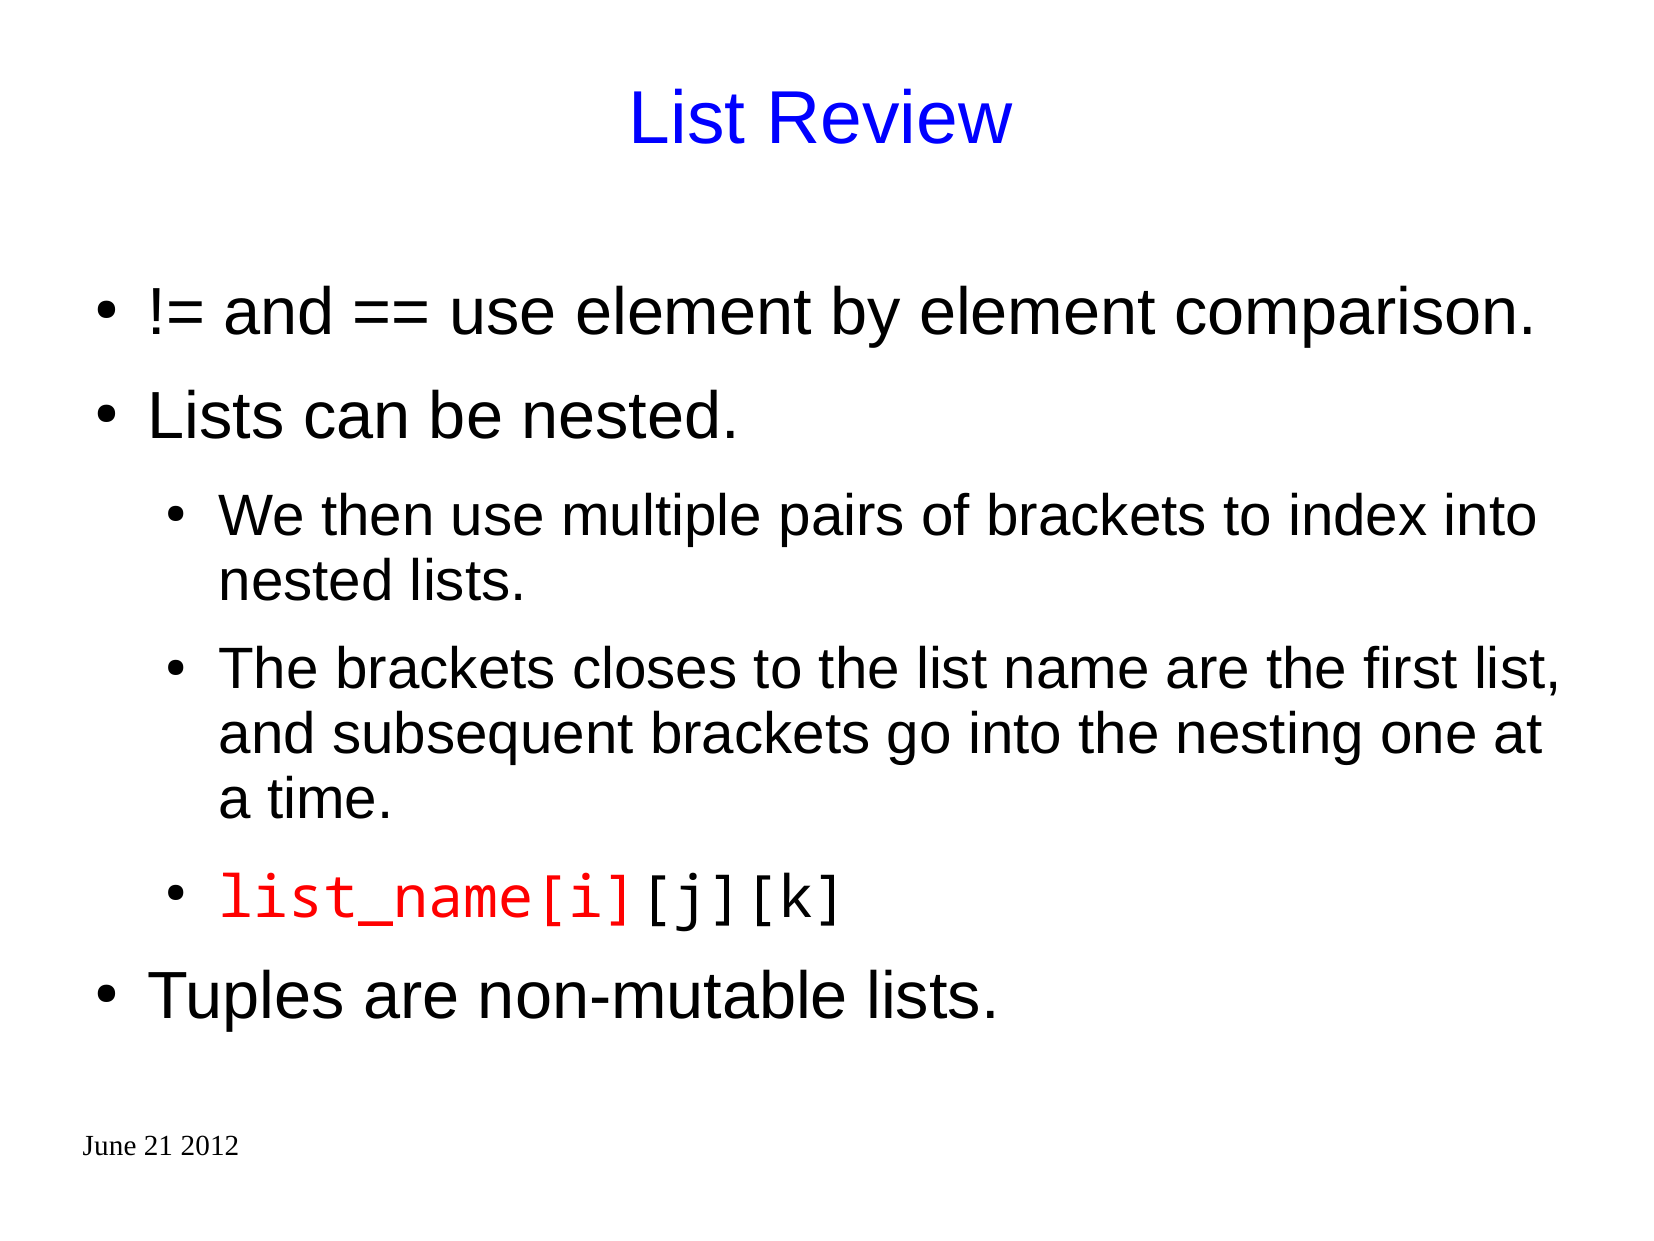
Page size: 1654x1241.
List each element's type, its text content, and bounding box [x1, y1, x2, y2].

list != and == use element by element comparison. Lists can be nested. We then use multiple pairs of brackets to index into nested lists. The brackets closes to the list name are the first list, and subsequent brackets go into the nesting one at a time. list_name[i][j][k] Tuples are non-mutable lists. [76, 274, 1565, 1093]
title List Review [76, 58, 1565, 178]
